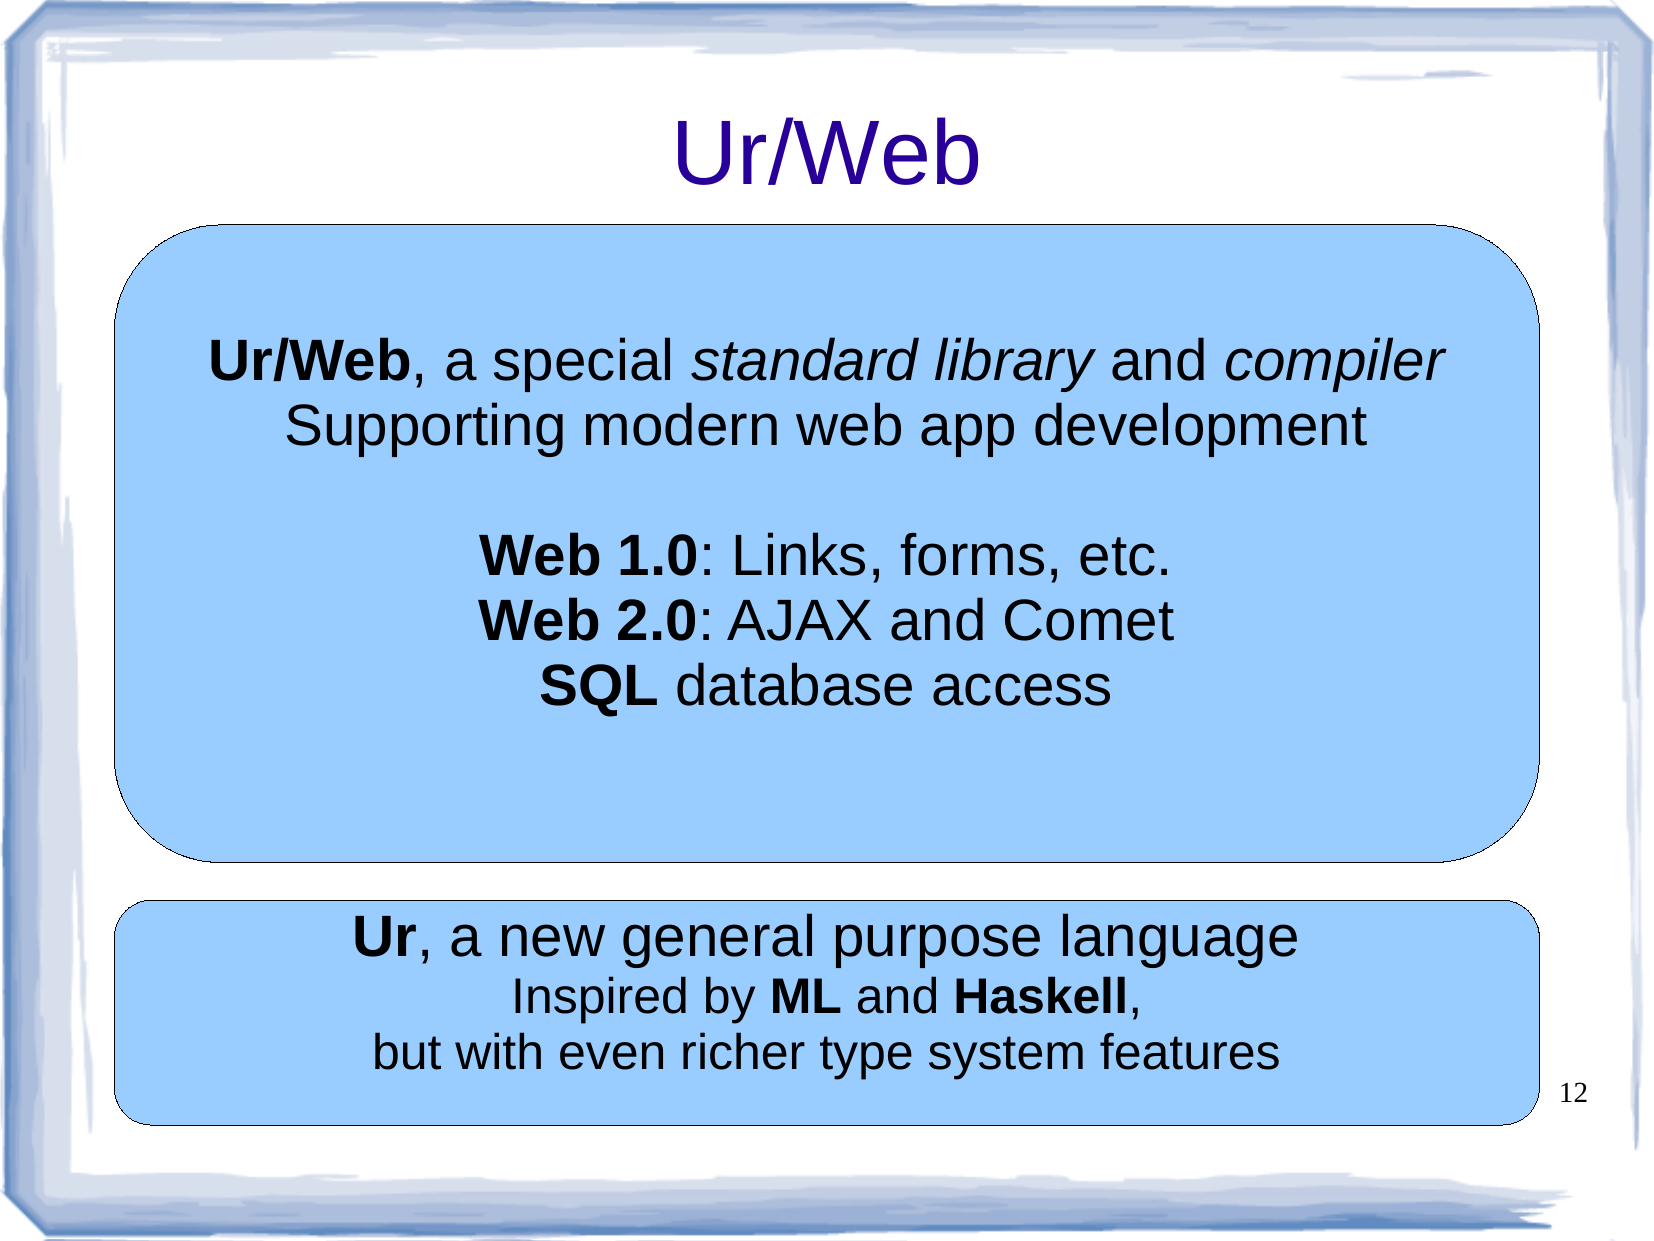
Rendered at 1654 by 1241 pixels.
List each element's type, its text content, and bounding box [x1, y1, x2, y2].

title Ur/Web [82, 56, 1571, 250]
text_box Ur/Web, a special standard library and compiler Supporting modern web app development Web 1.0: Links, forms, etc. Web 2.0: AJAX and Comet SQL database access [114, 224, 1540, 863]
picture [0, 0, 1654, 1241]
text_box Ur, a new general purpose language Inspired by ML and Haskell, but with even richer type system features [114, 900, 1540, 1126]
